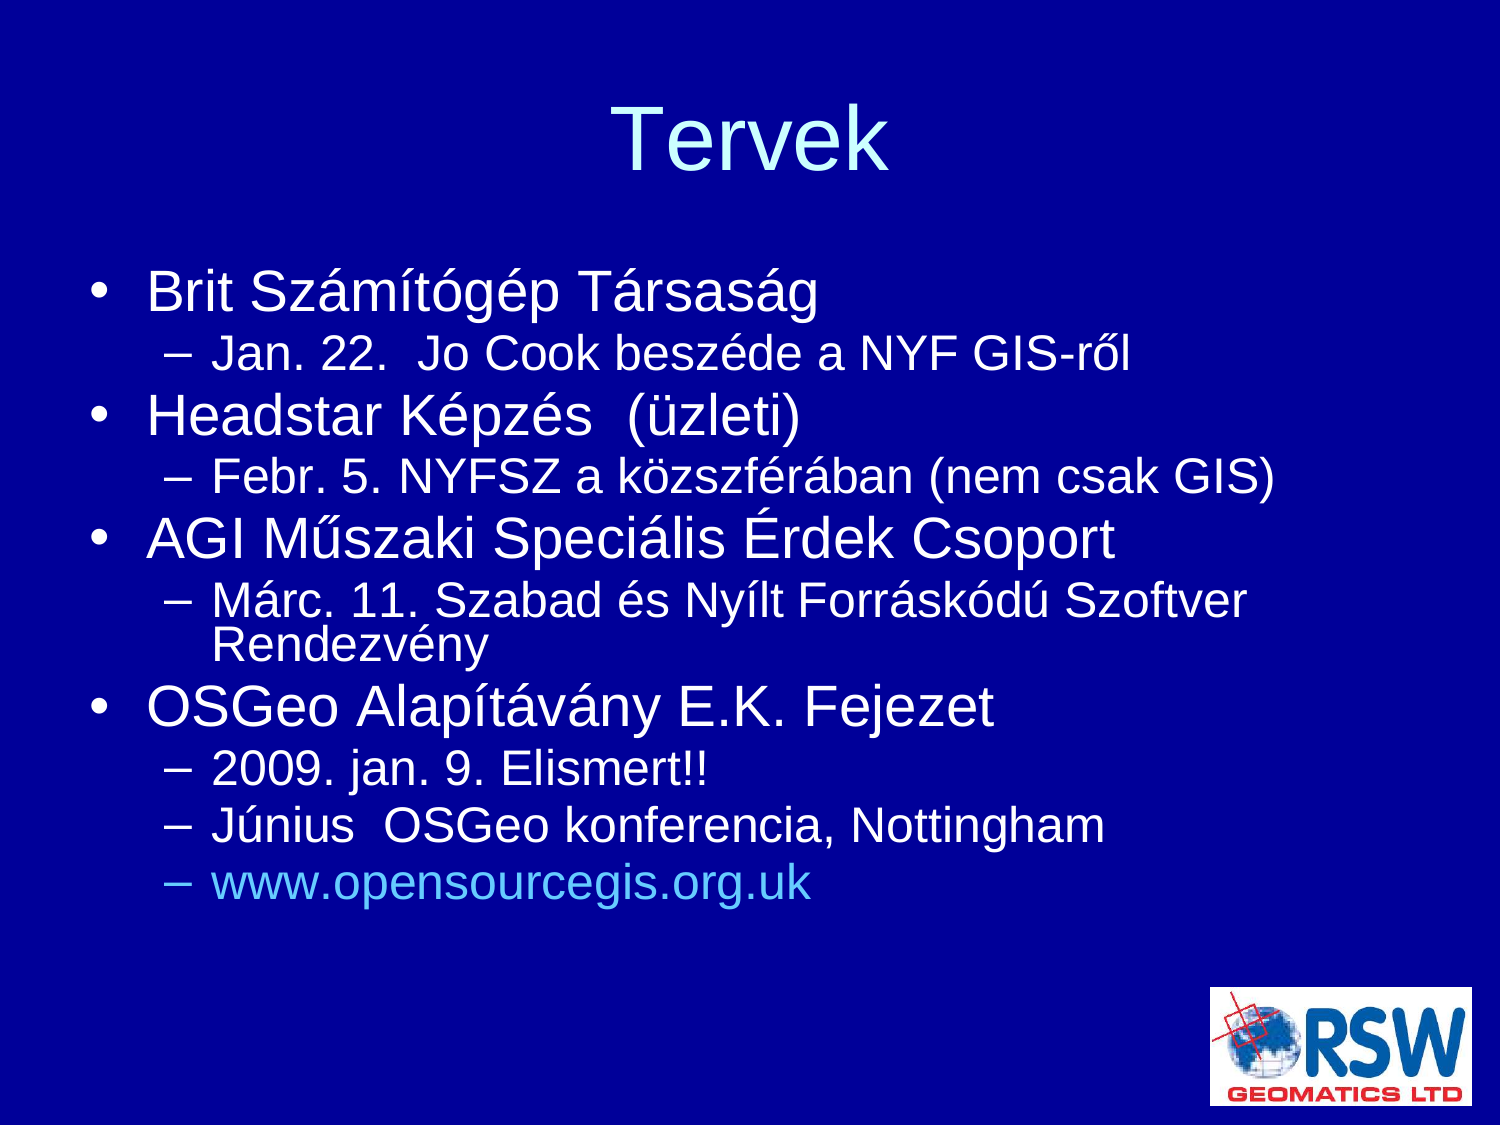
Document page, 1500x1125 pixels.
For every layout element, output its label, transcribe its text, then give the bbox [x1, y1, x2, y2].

title Tervek [75, 45, 1426, 233]
list Brit Számítógép Társaság Jan. 22. Jo Cook beszéde a NYF GIS-ről Headstar Képzés (üzleti) Febr. 5. NYFSZ a közszférában (nem csak GIS) AGI Műszaki Speciális Érdek Csoport Márc. 11. Szabad és Nyílt Forráskódú Szoftver Rendezvény OSGeo Alapítávány E.K. Fejezet 2009. jan. 9. Elismert!! Június OSGeo konferencia, Nottingham www.opensourcegis.org.uk [75, 262, 1426, 1005]
picture [1210, 987, 1472, 1106]
